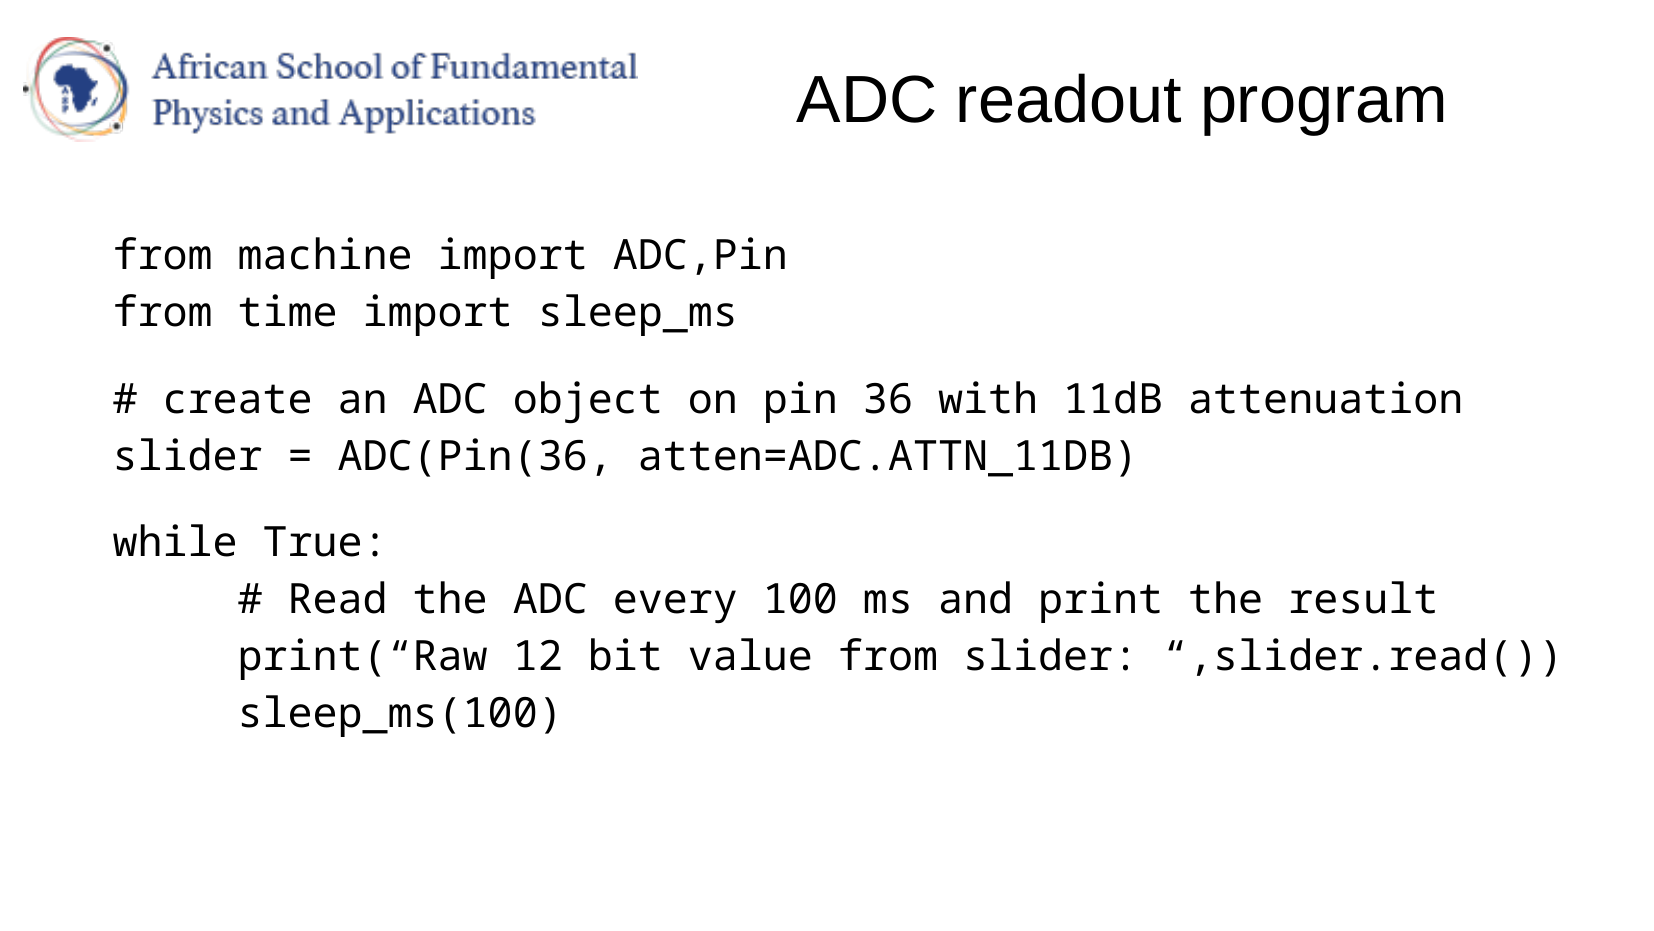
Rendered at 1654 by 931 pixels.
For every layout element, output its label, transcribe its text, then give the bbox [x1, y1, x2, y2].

picture [23, 37, 635, 142]
title ADC readout program [635, 21, 1610, 177]
list from machine import ADC,Pin from time import sleep_ms # create an ADC object on pin 36 with 11dB attenuation slider = ADC(Pin(36, atten=ADC.ATTN_11DB) while True: # Read the ADC every 100 ms and print the result print(“Raw 12 bit value from slider: “,slider.read()) sleep_ms(100) [112, 225, 1601, 765]
